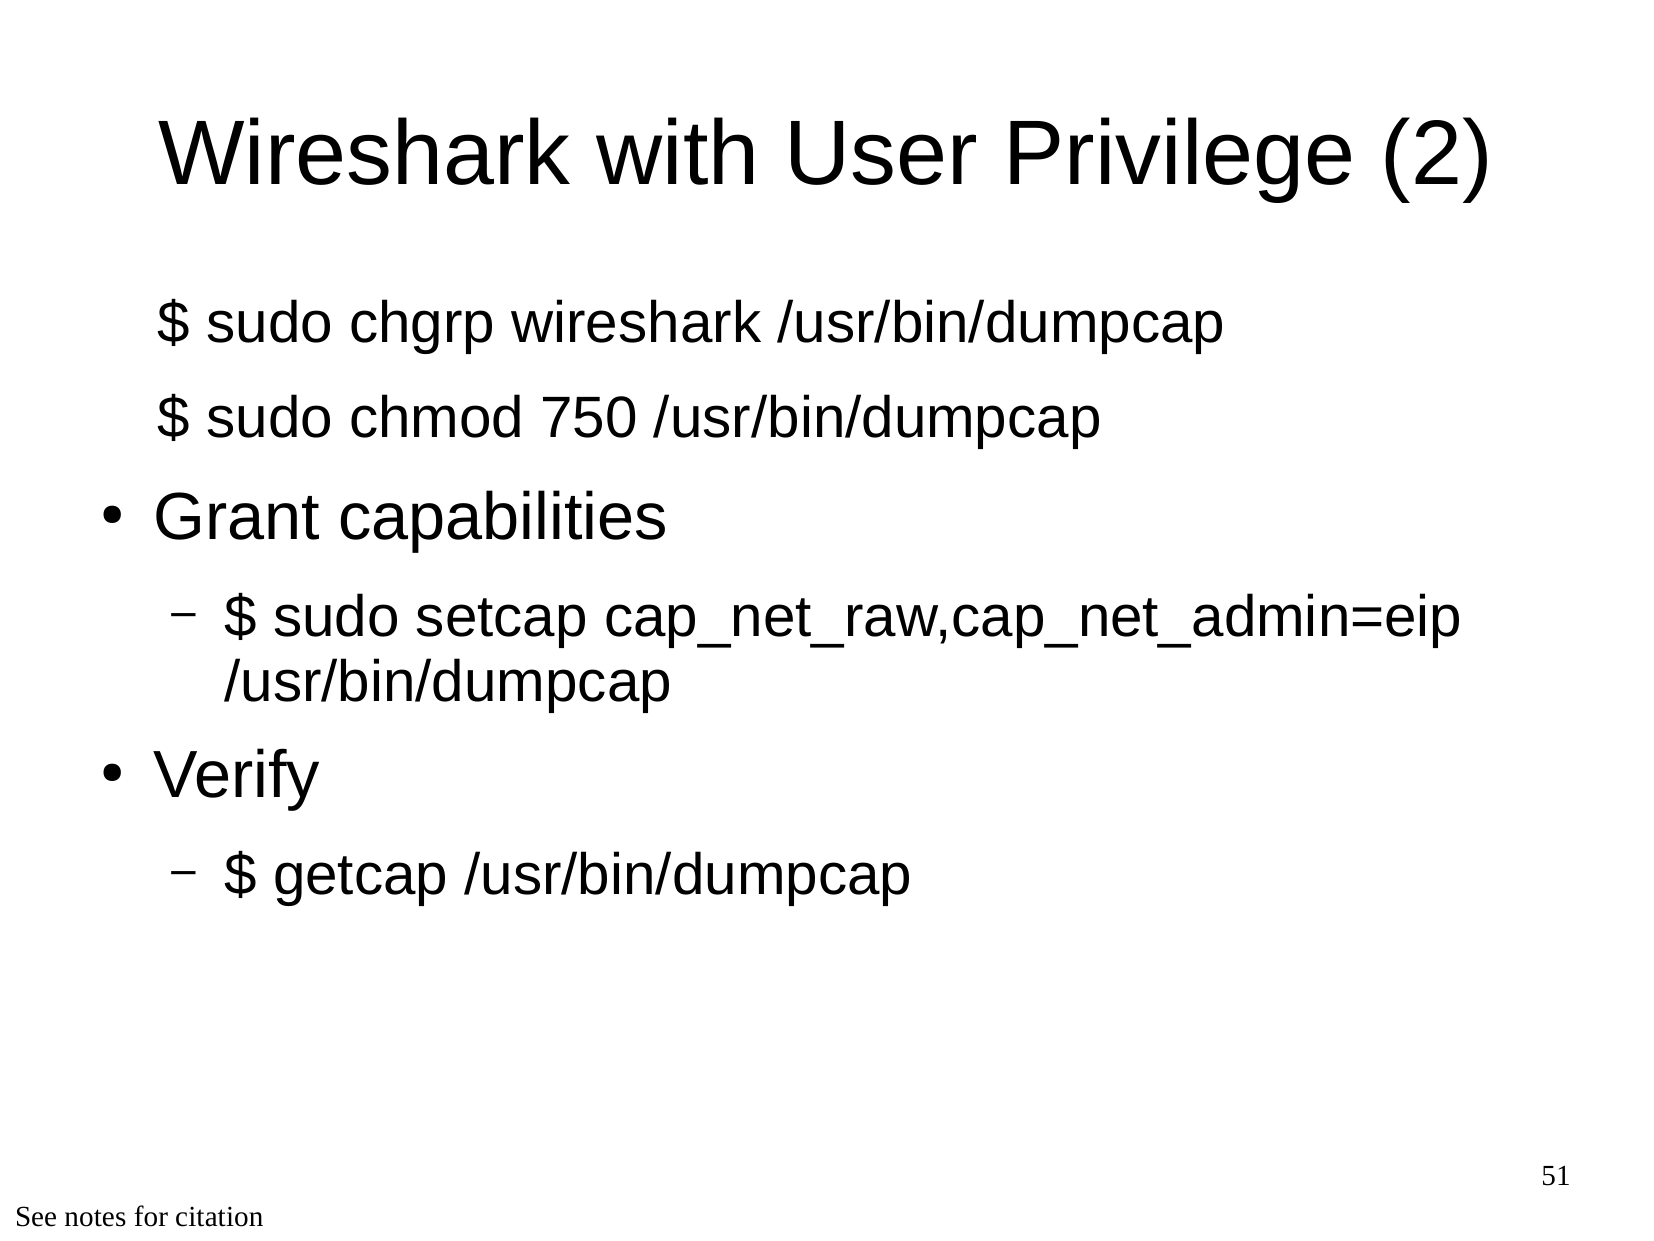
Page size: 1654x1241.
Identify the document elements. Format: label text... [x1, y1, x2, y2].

list $ sudo chgrp wireshark /usr/bin/dumpcap $ sudo chmod 750 /usr/bin/dumpcap Grant capabilities $ sudo setcap cap_net_raw,cap_net_admin=eip /usr/bin/dumpcap Verify $ getcap /usr/bin/dumpcap [82, 290, 1576, 1126]
title Wireshark with User Privilege (2) [82, 49, 1571, 257]
